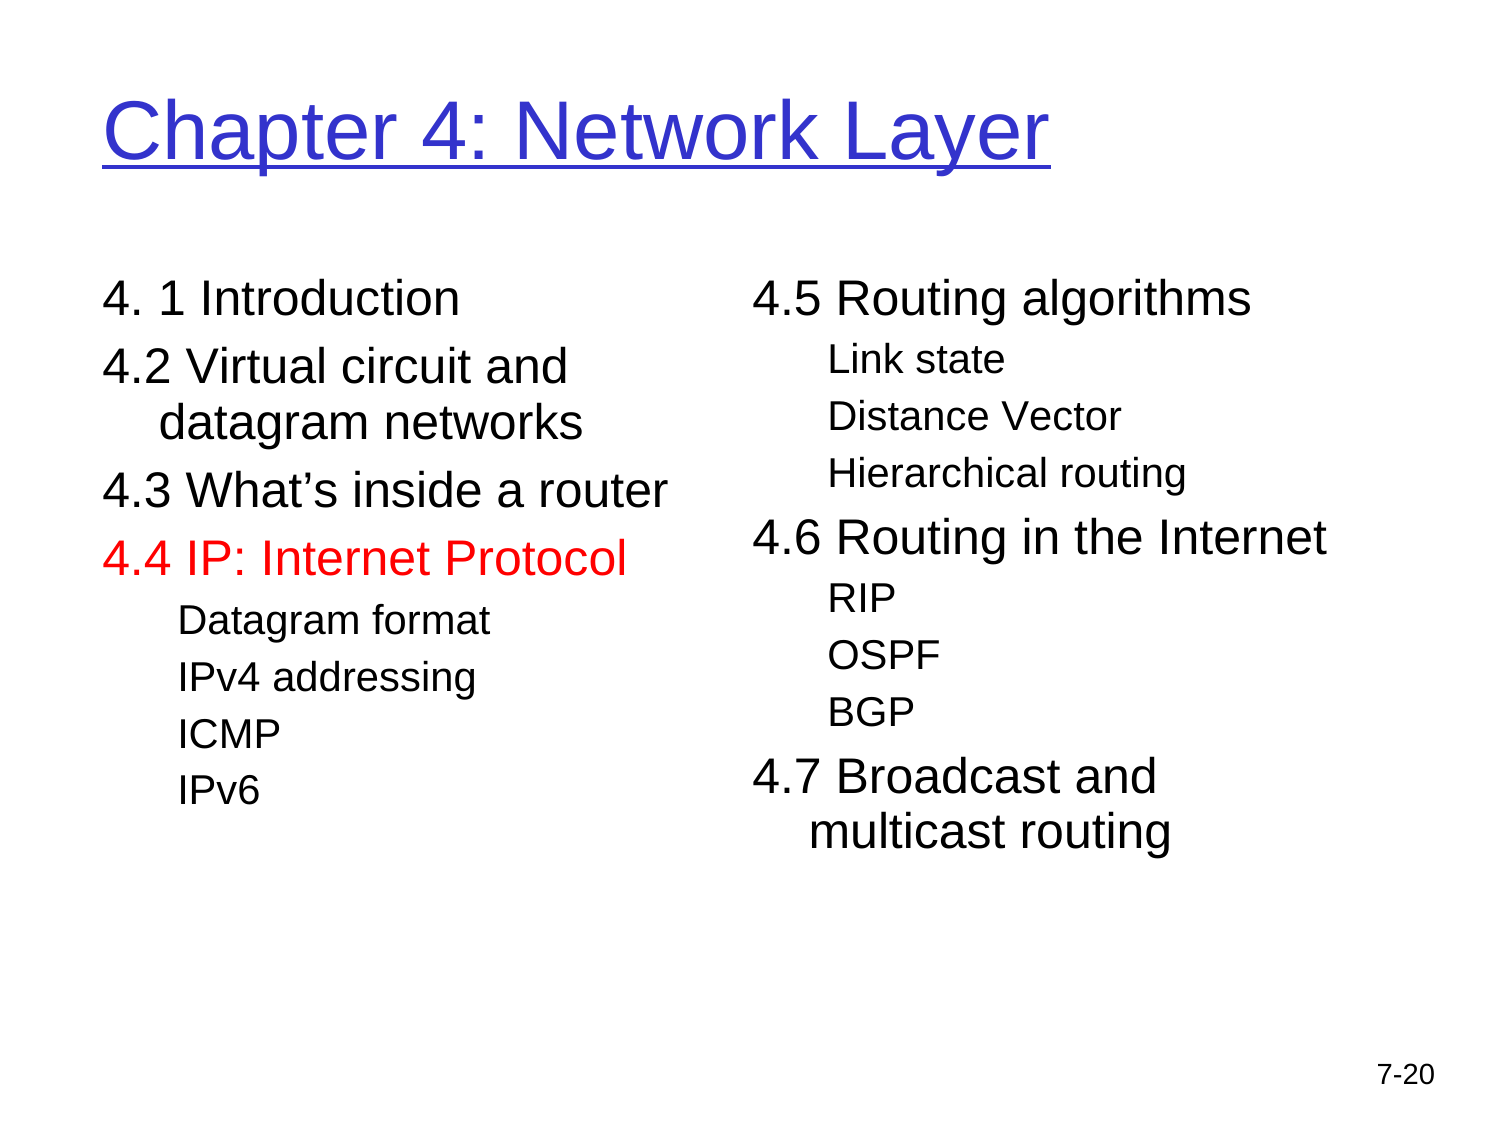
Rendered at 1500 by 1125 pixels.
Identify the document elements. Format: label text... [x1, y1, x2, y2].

list 4.5 Routing algorithms Link state Distance Vector Hierarchical routing 4.6 Routing in the Internet RIP OSPF BGP 4.7 Broadcast and multicast routing [737, 262, 1363, 1026]
title Chapter 4: Network Layer [87, 37, 1363, 225]
list 4. 1 Introduction 4.2 Virtual circuit and datagram networks 4.3 What’s inside a router 4.4 IP: Internet Protocol Datagram format IPv4 addressing ICMP IPv6 [87, 262, 713, 1026]
